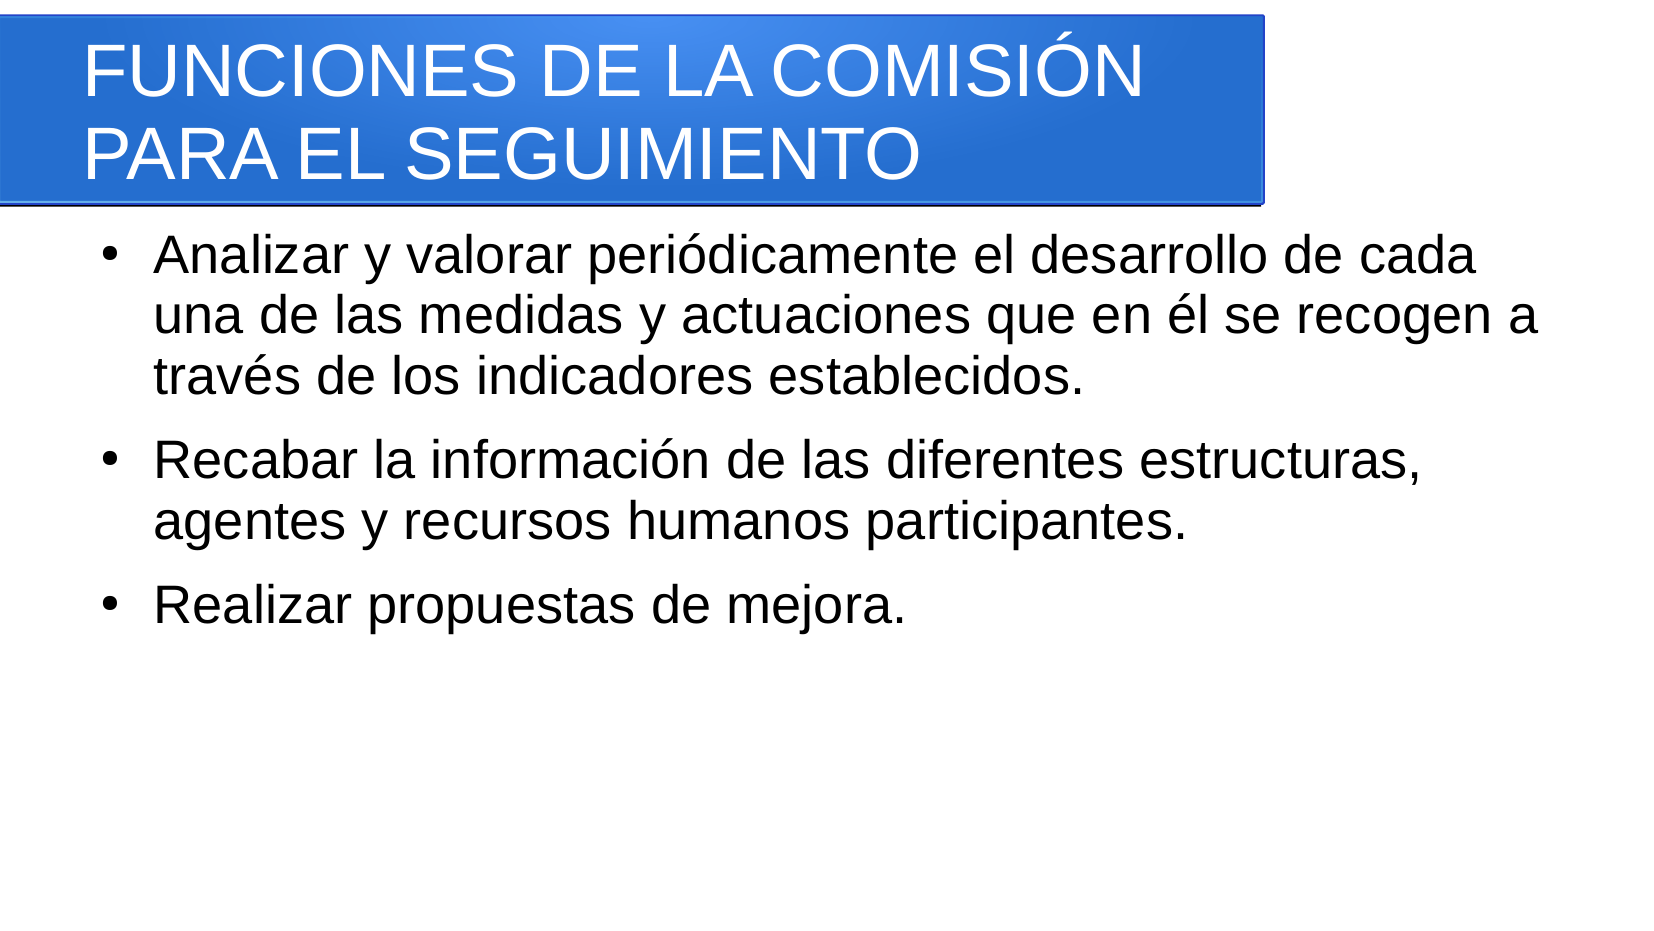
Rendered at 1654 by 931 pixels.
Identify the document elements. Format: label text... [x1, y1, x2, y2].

title FUNCIONES DE LA COMISIÓN PARA EL SEGUIMIENTO [82, 29, 1235, 196]
list Analizar y valorar periódicamente el desarrollo de cada una de las medidas y actuaciones que en él se recogen a través de los indicadores establecidos. Recabar la información de las diferentes estructuras, agentes y recursos humanos participantes. Realizar propuestas de mejora. [82, 224, 1571, 764]
